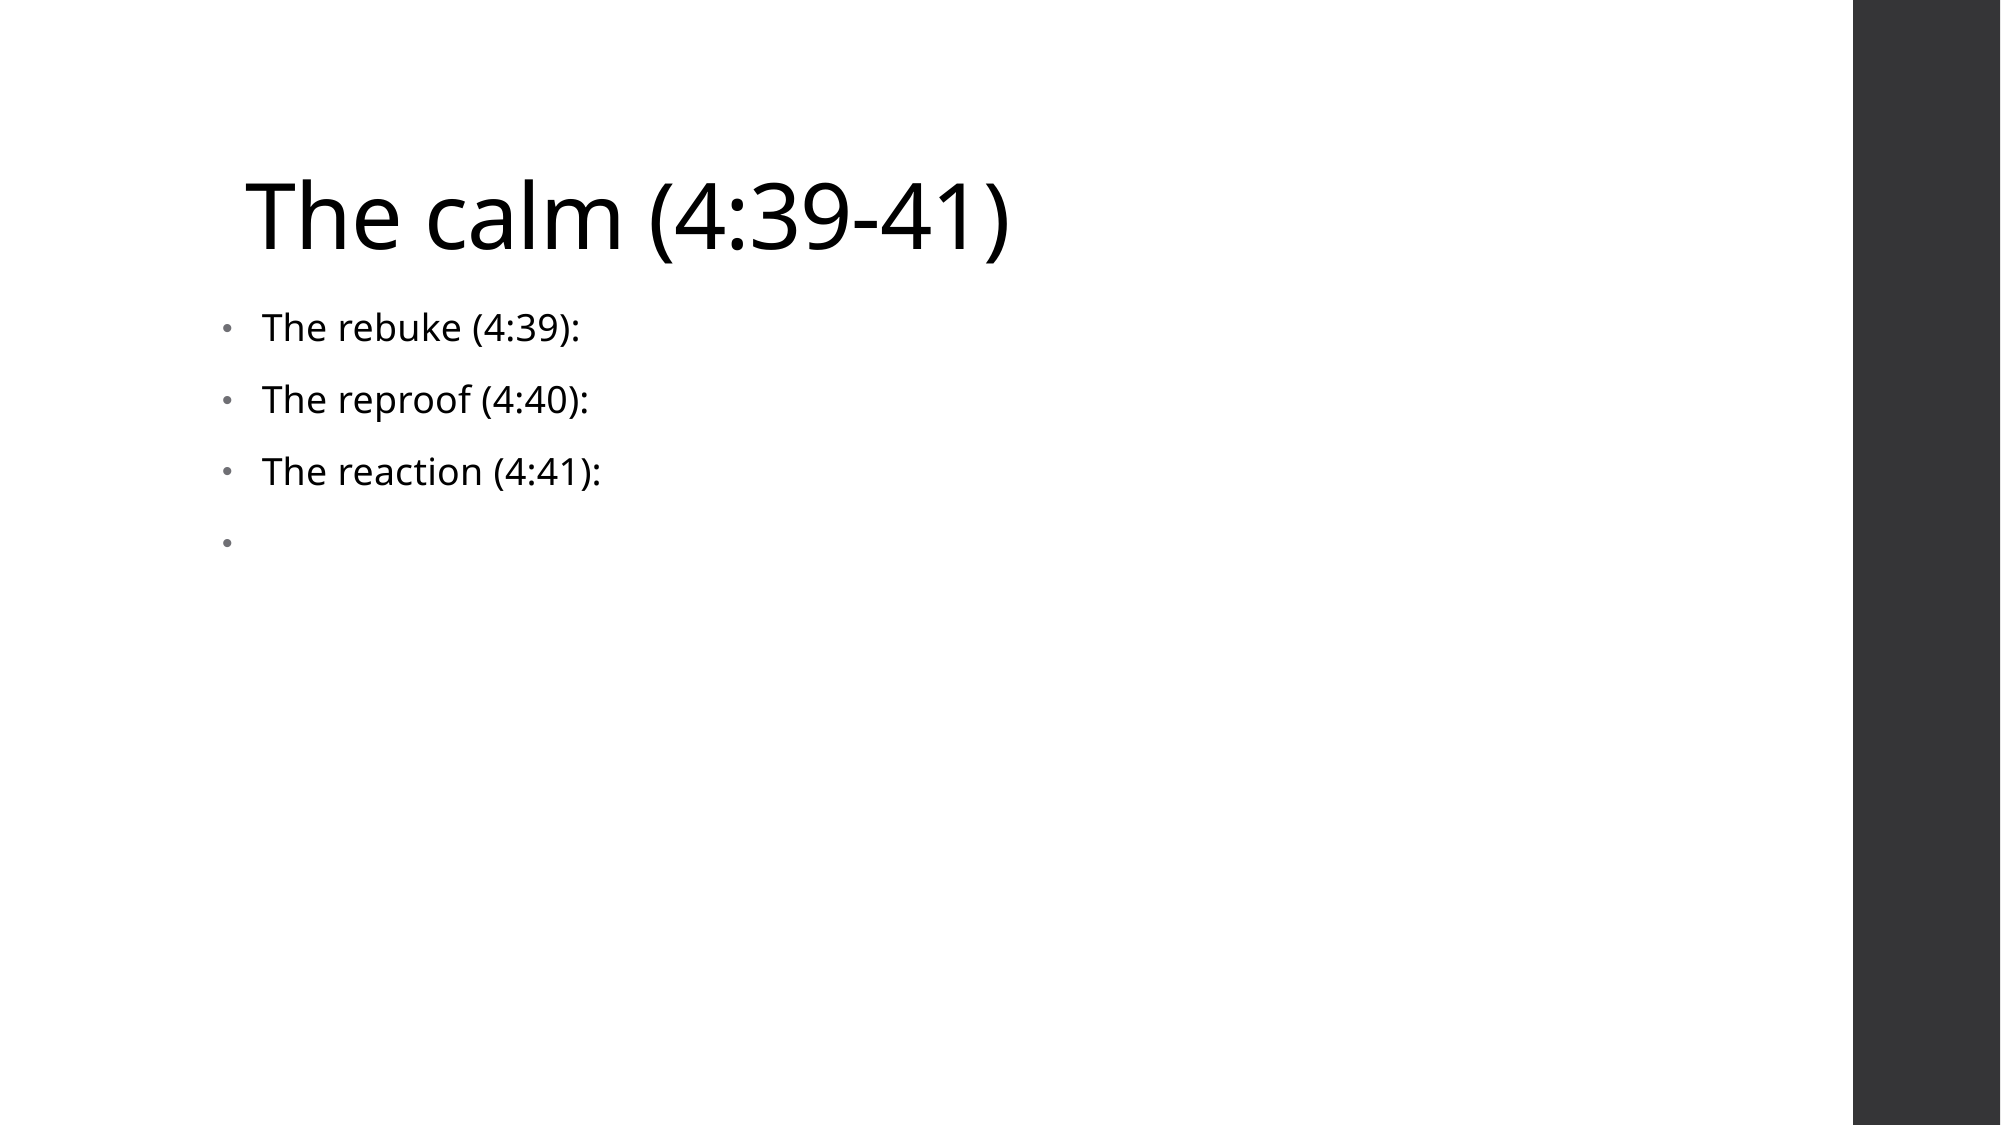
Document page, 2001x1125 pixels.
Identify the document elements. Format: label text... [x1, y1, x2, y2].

list The rebuke (4:39): The reproof (4:40): The reaction (4:41): [206, 299, 1617, 1014]
title The calm (4:39-41) [206, 60, 1797, 278]
